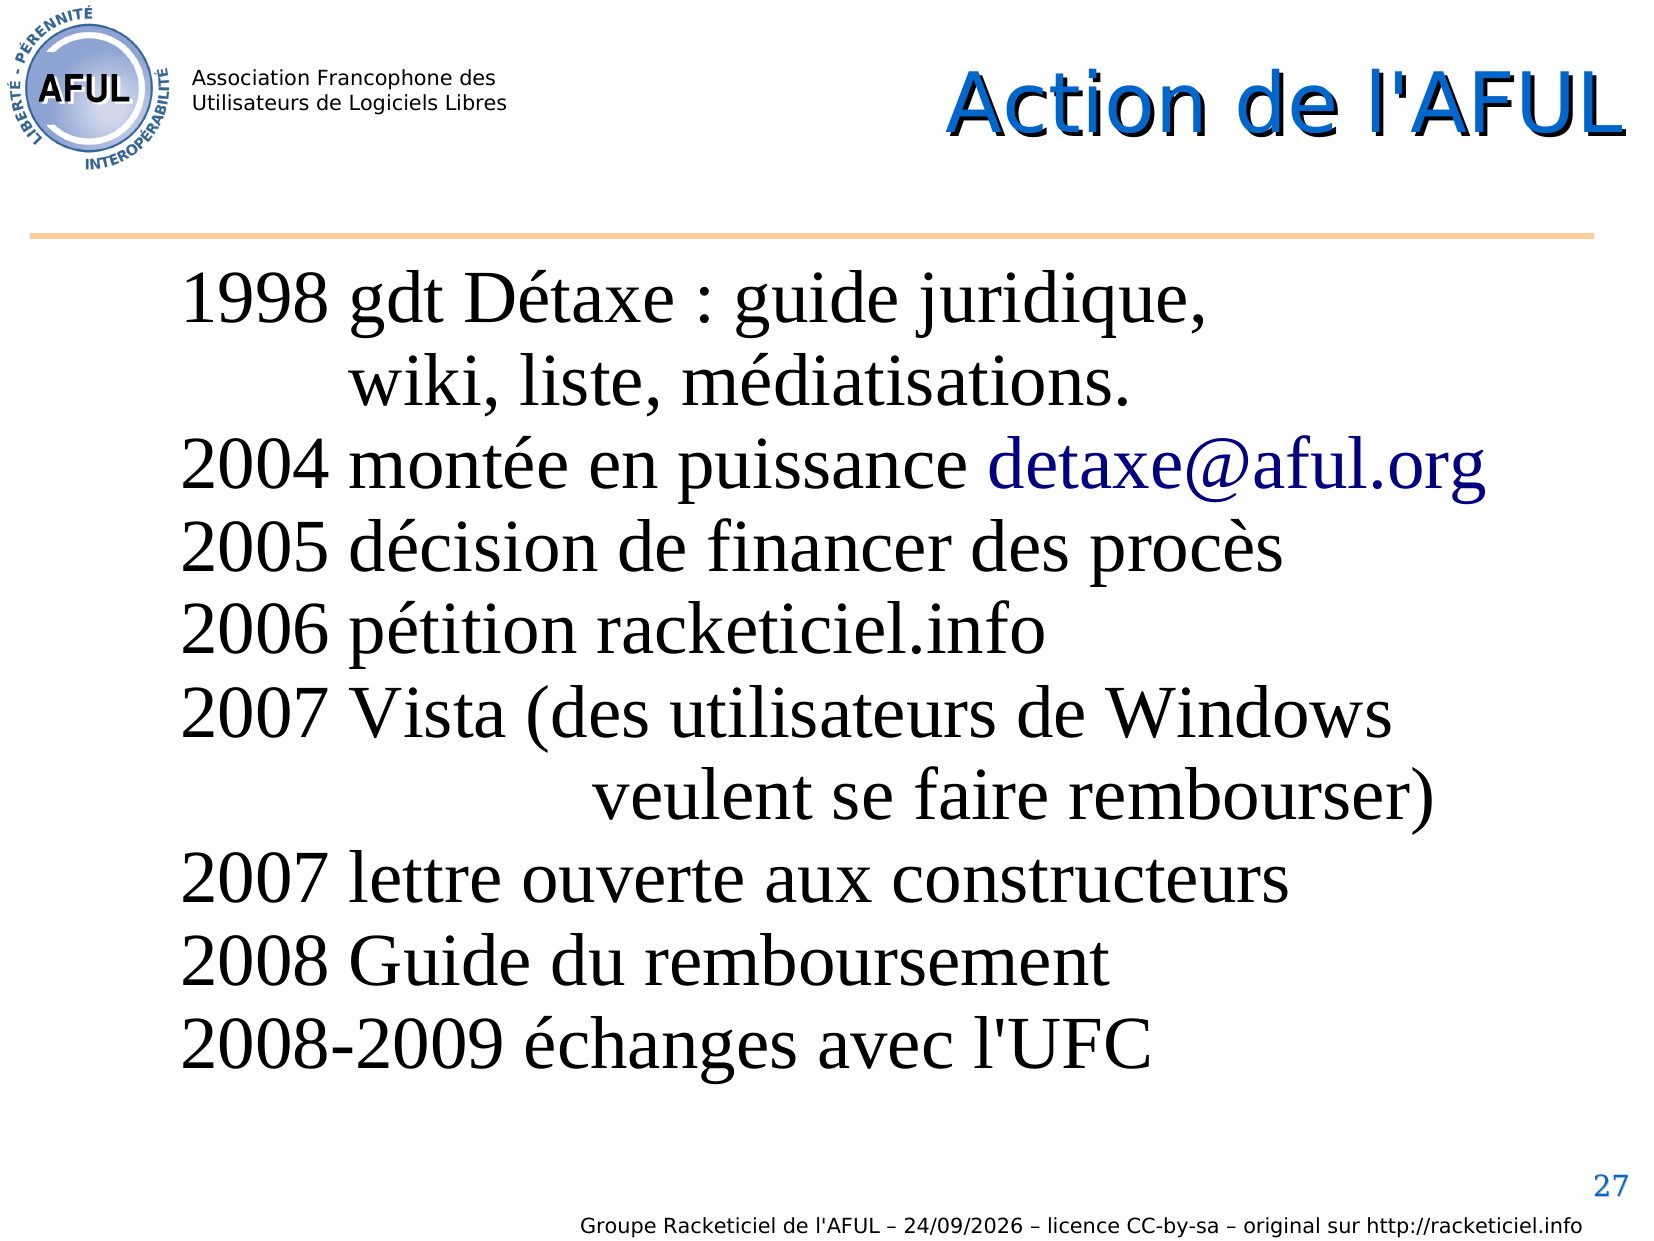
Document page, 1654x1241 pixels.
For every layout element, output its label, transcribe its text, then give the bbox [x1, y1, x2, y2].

picture [0, 0, 178, 178]
title Action de l'AFUL [501, 7, 1625, 200]
text_box 1998 gdt Détaxe : guide juridique, wiki, liste, médiatisations. 2004 montée en puissance detaxe@aful.org 2005 décision de financer des procès 2006 pétition racketiciel.info 2007 Vista (des utilisateurs de Windows veulent se faire rembourser) 2007 lettre ouverte aux constructeurs 2008 Guide du remboursement 2008-2009 échanges avec l'UFC [165, 248, 1503, 1182]
